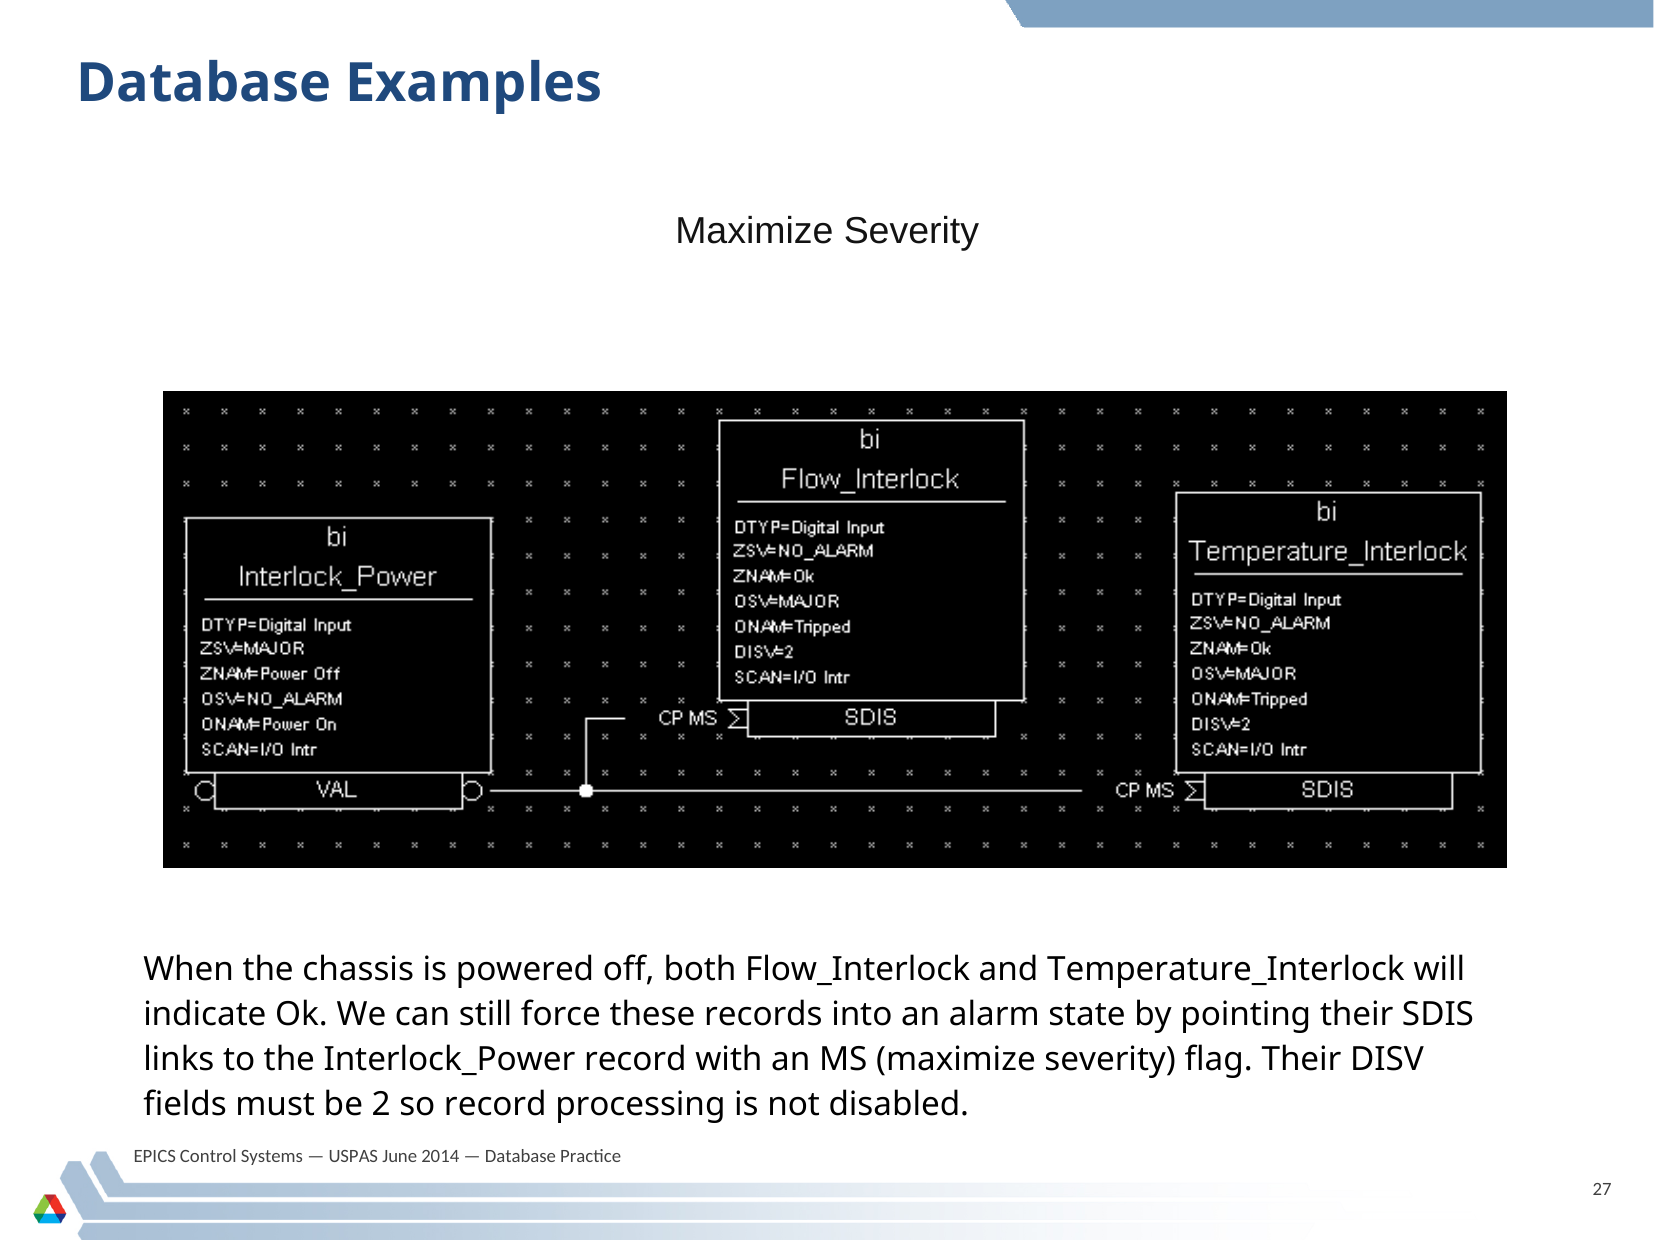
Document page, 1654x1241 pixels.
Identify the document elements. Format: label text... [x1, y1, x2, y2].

picture [163, 391, 1507, 868]
title Database Examples [61, 51, 1500, 123]
picture [0, 1143, 1654, 1240]
picture [0, 0, 1654, 29]
text_box When the chassis is powered off, both Flow_Interlock and Temperature_Interlock will indicate Ok. We can still force these records into an alarm state by pointing their SDIS links to the Interlock_Power record with an MS (maximize severity) flag. Their DISV fields must be 2 so record processing is not disabled. [128, 936, 1507, 1134]
text_box Maximize Severity [73, 201, 1582, 260]
